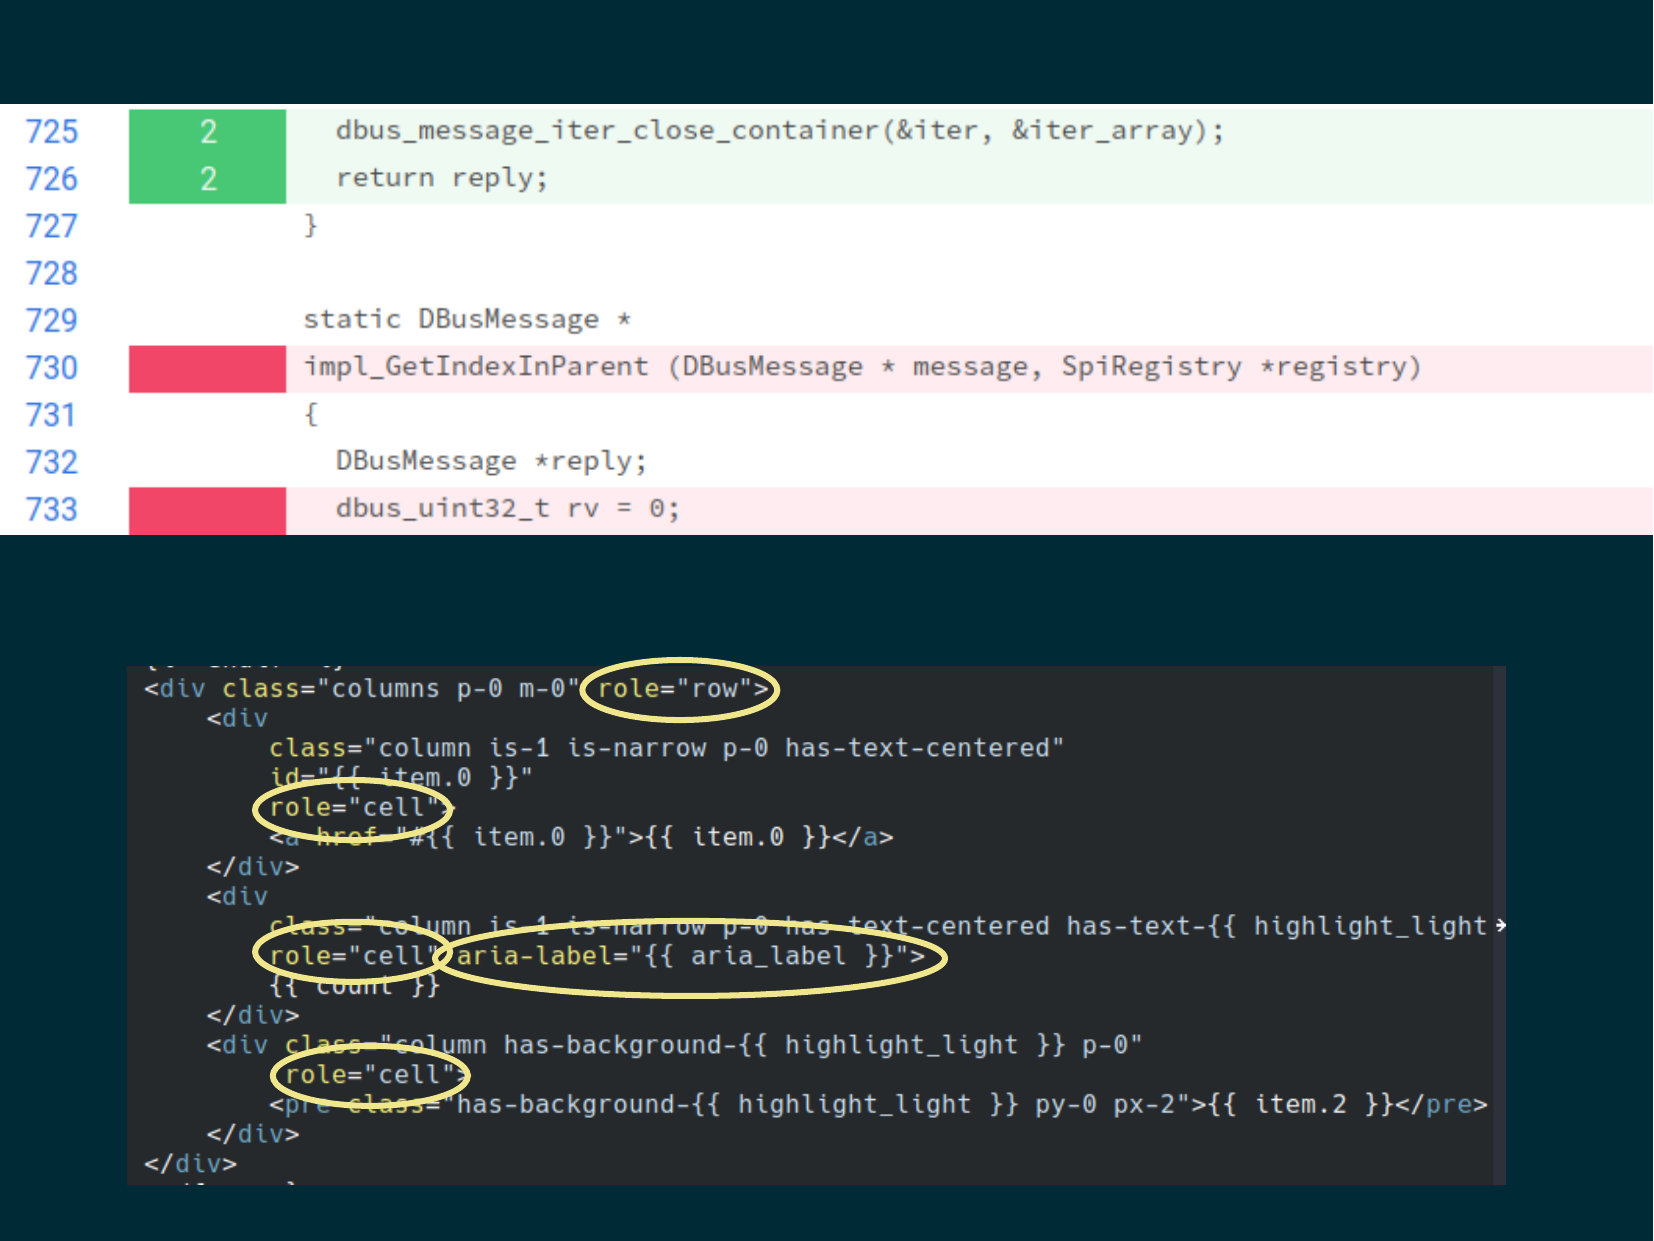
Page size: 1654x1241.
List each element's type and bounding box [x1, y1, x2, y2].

picture [586, 666, 774, 717]
picture [128, 667, 1505, 1184]
picture [0, 105, 1653, 534]
